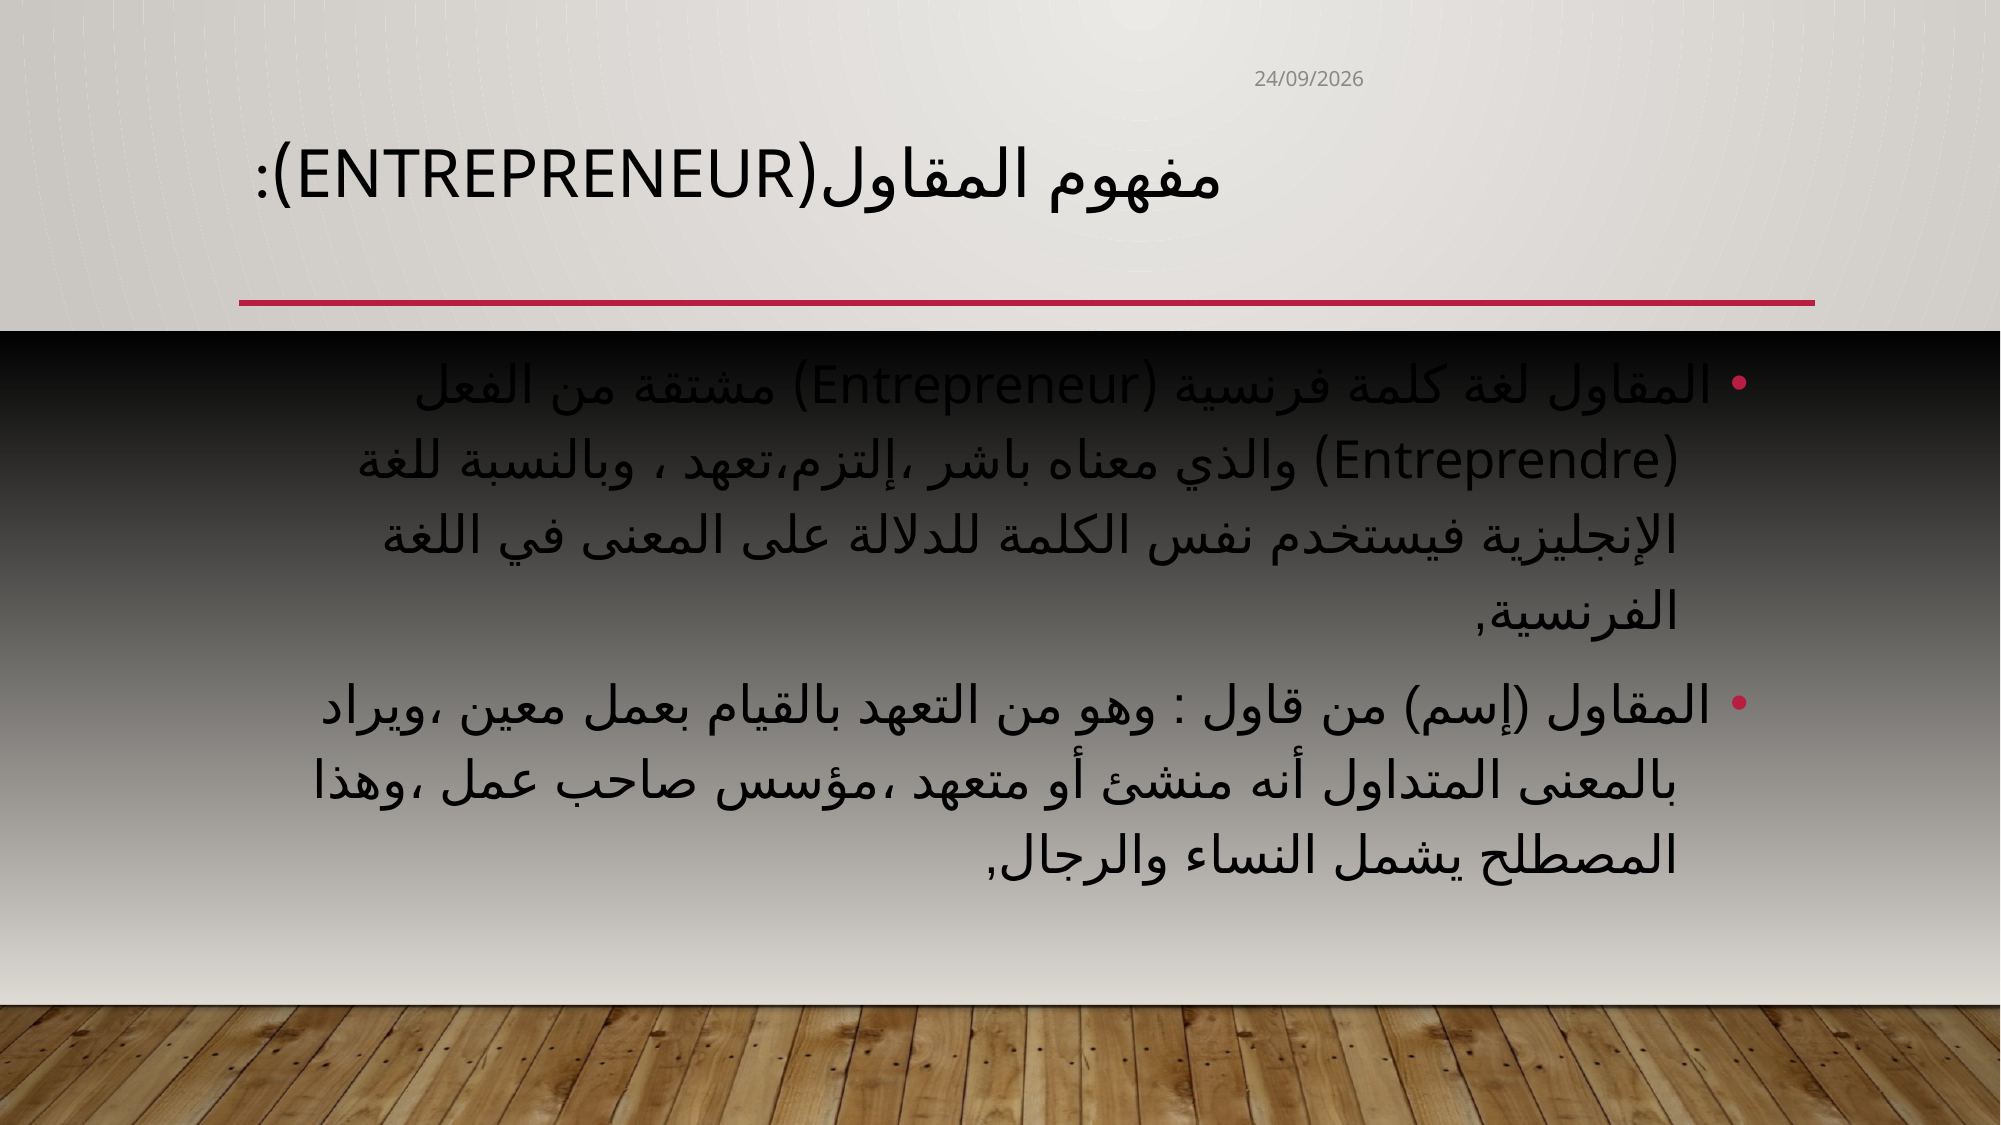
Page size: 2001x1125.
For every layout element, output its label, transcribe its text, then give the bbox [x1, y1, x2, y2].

title مفهوم المقاول(Entrepreneur): [238, 131, 1814, 305]
text_box 19/02/2020 [1239, 54, 1814, 105]
list المقاول لغة كلمة فرنسية (Entrepreneur) مشتقة من الفعل (Entreprendre) والذي معناه باشر ،إلتزم،تعهد ، وبالنسبة للغة الإنجليزية فيستخدم نفس الكلمة للدلالة على المعنى في اللغة الفرنسية, المقاول (إسم) من قاول : وهو من التعهد بالقيام بعمل معين ،ويراد بالمعنى المتداول أنه منشئ أو متعهد ،مؤسس صاحب عمل ،وهذا المصطلح يشمل النساء والرجال, [238, 330, 1814, 897]
